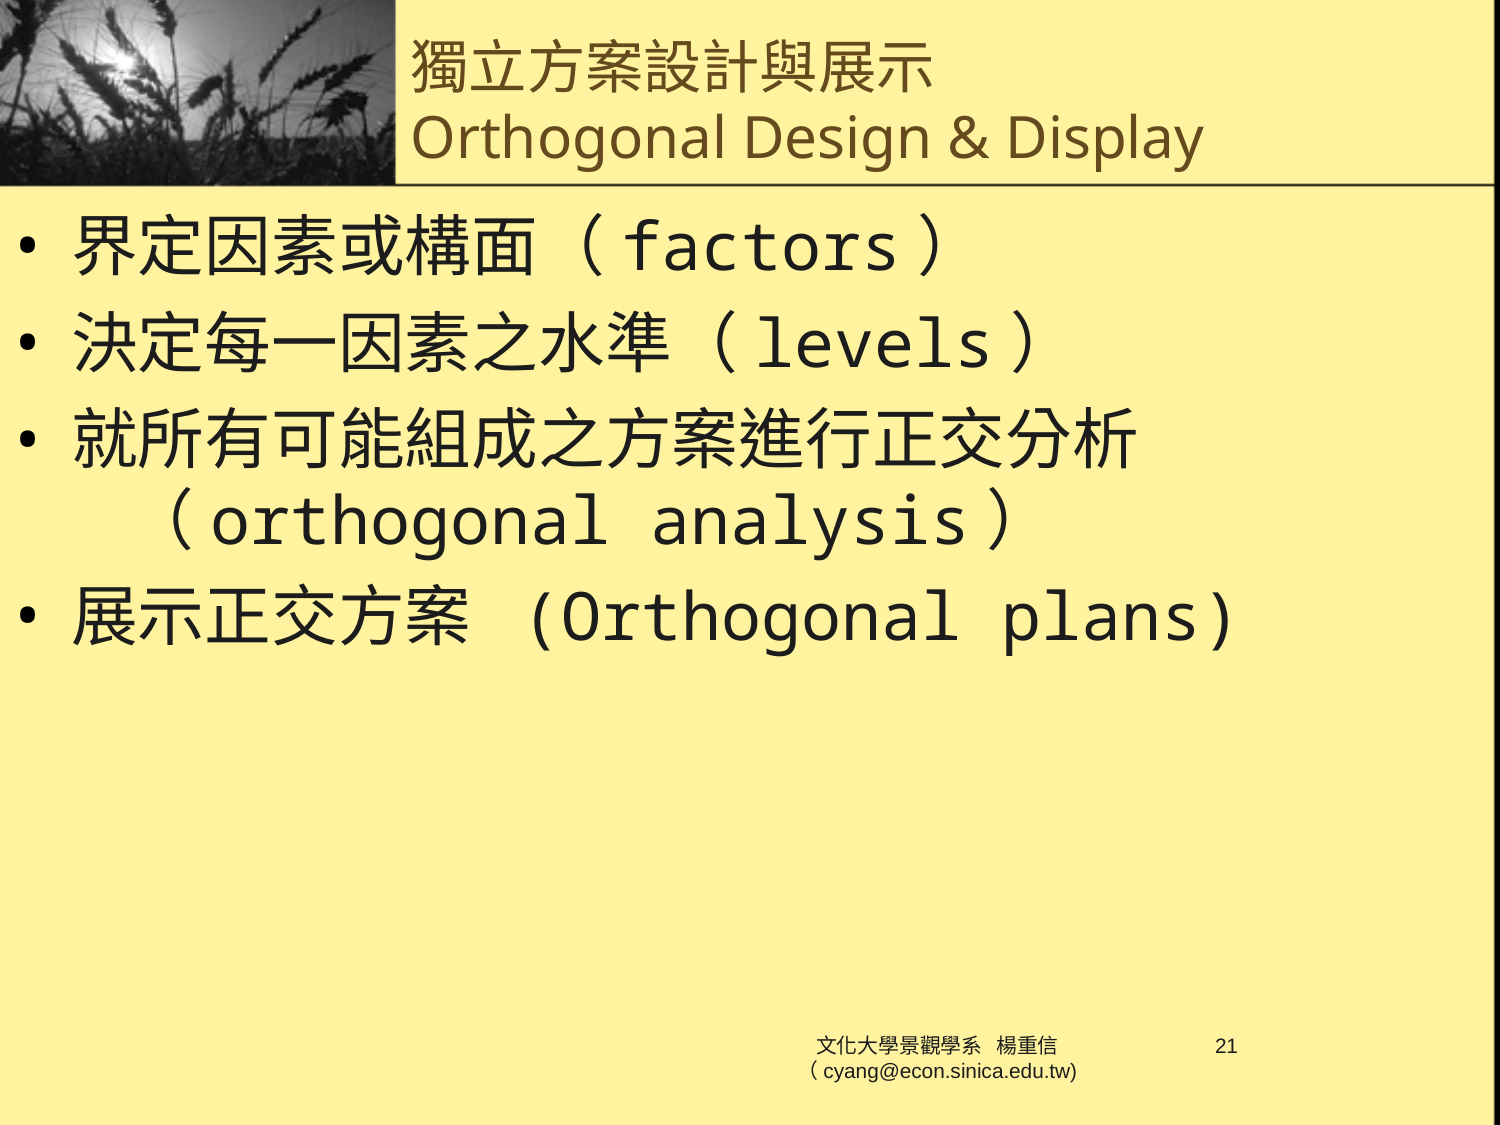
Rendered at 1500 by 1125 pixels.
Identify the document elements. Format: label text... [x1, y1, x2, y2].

text_box 文化大學景觀學系 楊重信（cyang@econ.sinica.edu.tw) [699, 1025, 1175, 1101]
title 獨立方案設計與展示 Orthogonal Design & Display [395, 14, 1500, 185]
text_box [1200, 1025, 1413, 1101]
list 界定因素或構面（factors） 決定每一因素之水準（levels） 就所有可能組成之方案進行正交分析（orthogonal analysis） 展示正交方案 (Orthogonal plans) [0, 196, 1500, 976]
